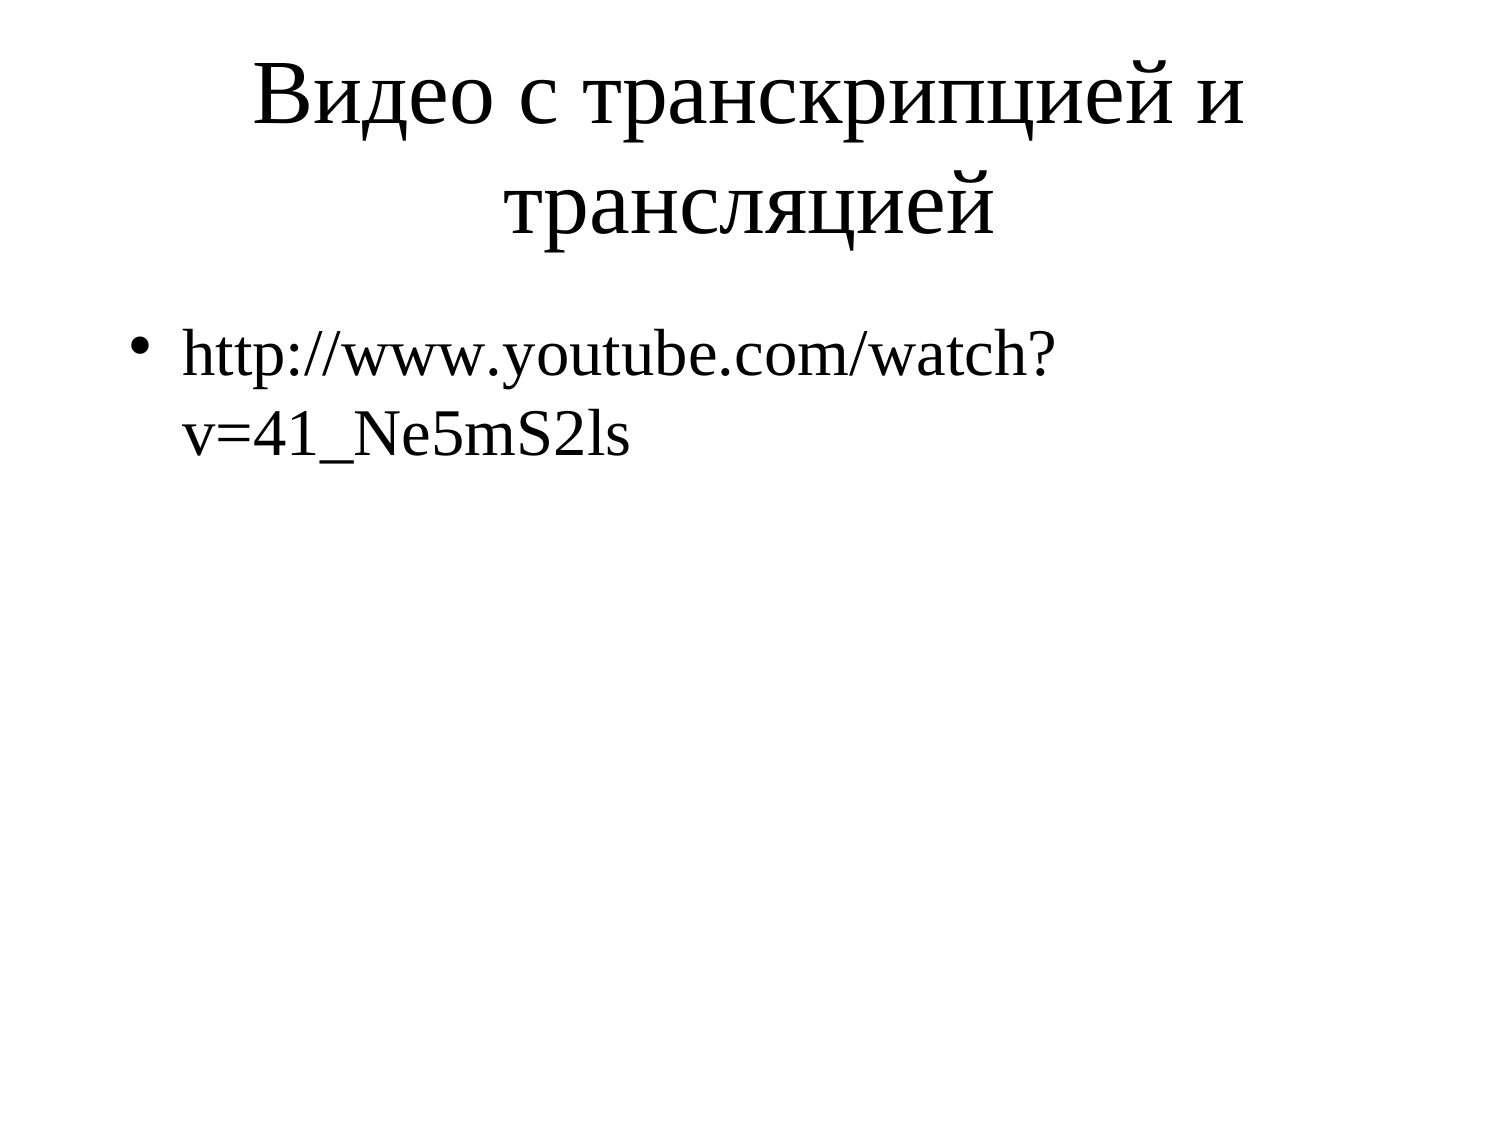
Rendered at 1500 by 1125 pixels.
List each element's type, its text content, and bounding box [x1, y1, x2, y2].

title Видео с транскрипцией и трансляцией [75, 25, 1425, 252]
list http://www.youtube.com/watch?v=41_Ne5mS2ls [111, 304, 1445, 1032]
